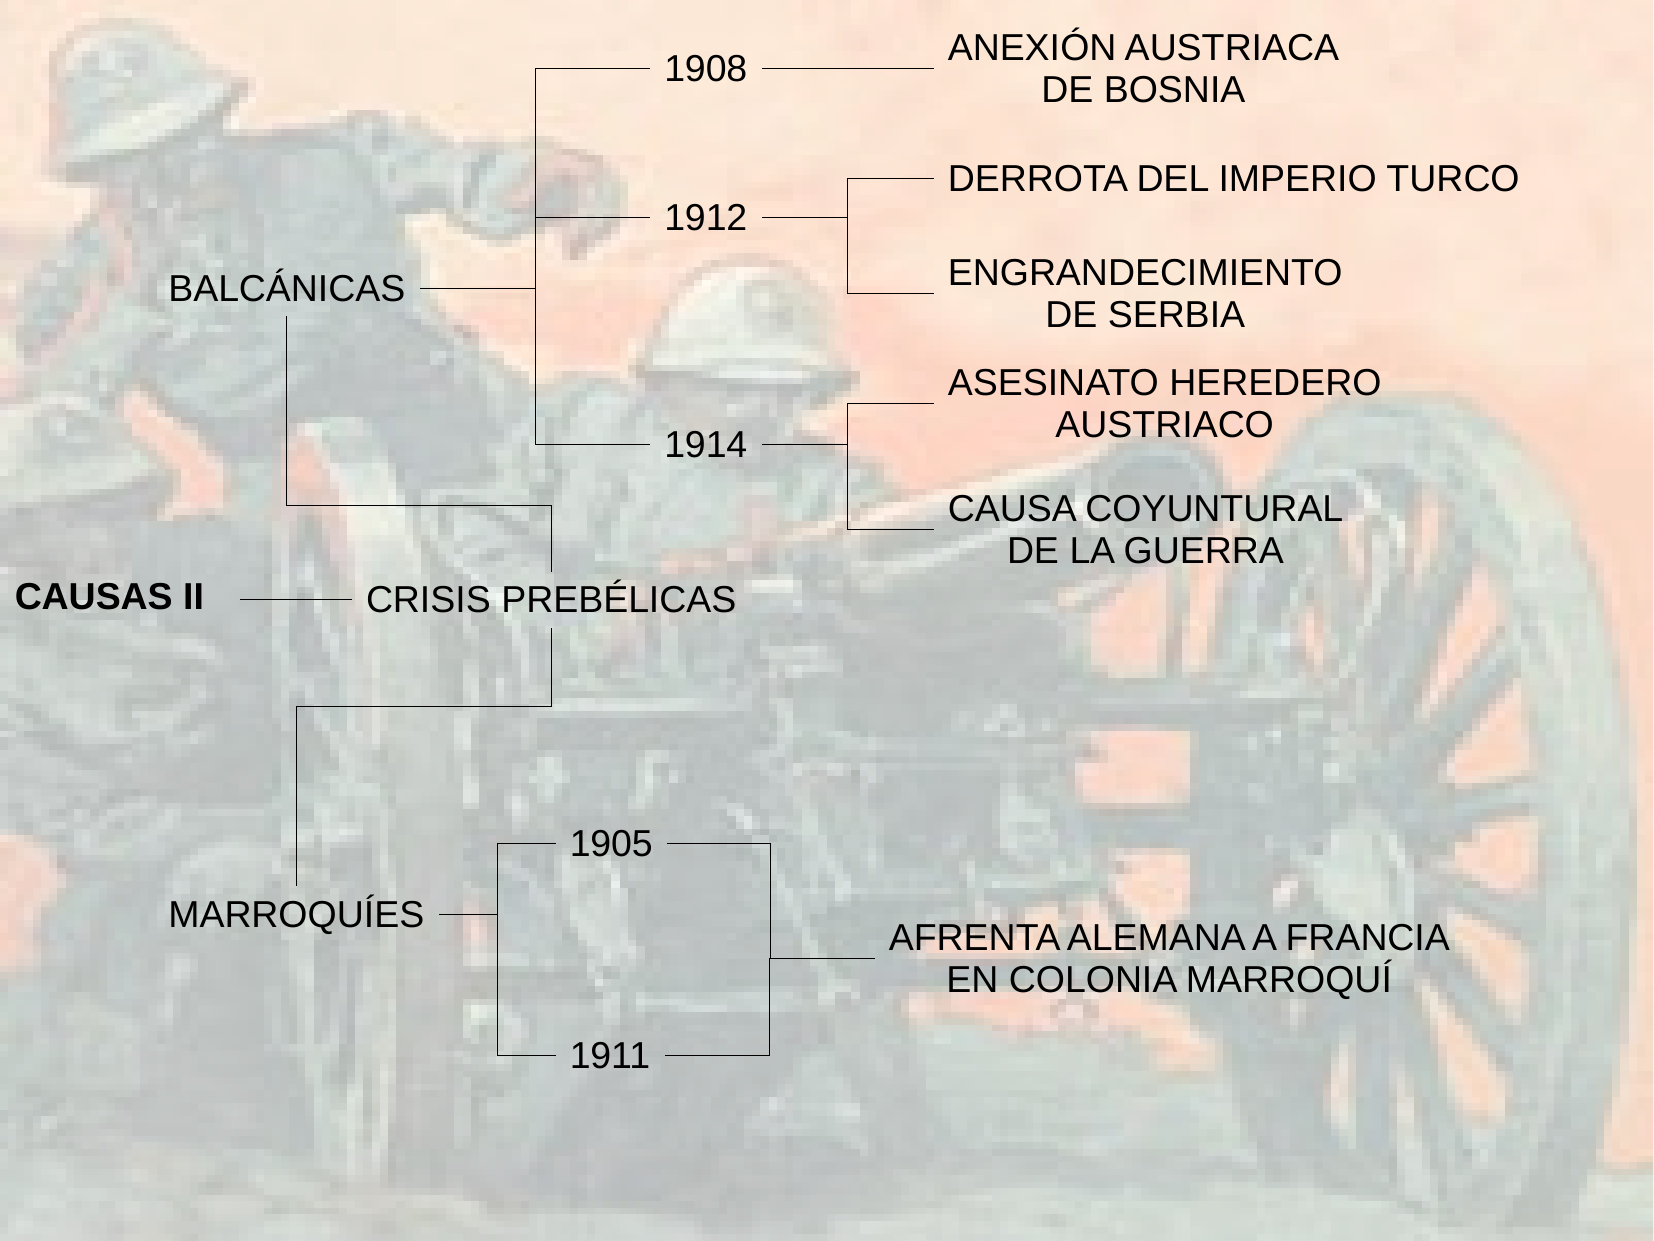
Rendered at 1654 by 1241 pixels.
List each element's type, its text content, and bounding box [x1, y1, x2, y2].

text_box CRISIS PREBÉLICAS [351, 571, 752, 629]
text_box ASESINATO HEREDERO AUSTRIACO [933, 354, 1397, 454]
text_box ANEXIÓN AUSTRIACA DE BOSNIA [933, 19, 1355, 119]
text_box 1912 [649, 188, 763, 246]
text_box ENGRANDECIMIENTO DE SERBIA [933, 243, 1358, 343]
picture [498, 844, 770, 1055]
text_box CAUSAS II [0, 568, 241, 631]
picture [0, 0, 1654, 1241]
text_box 1911 [555, 1027, 666, 1085]
text_box MARROQUÍES [153, 885, 440, 943]
text_box 1914 [649, 415, 763, 473]
text_box BALCÁNICAS [153, 259, 421, 317]
text_box AFRENTA ALEMANA A FRANCIA EN COLONIA MARROQUÍ [874, 909, 1467, 1009]
text_box CAUSA COYUNTURAL DE LA GUERRA [933, 479, 1359, 579]
text_box 1905 [555, 814, 668, 872]
text_box 1908 [649, 40, 763, 98]
text_box DERROTA DEL IMPERIO TURCO [933, 150, 1536, 208]
